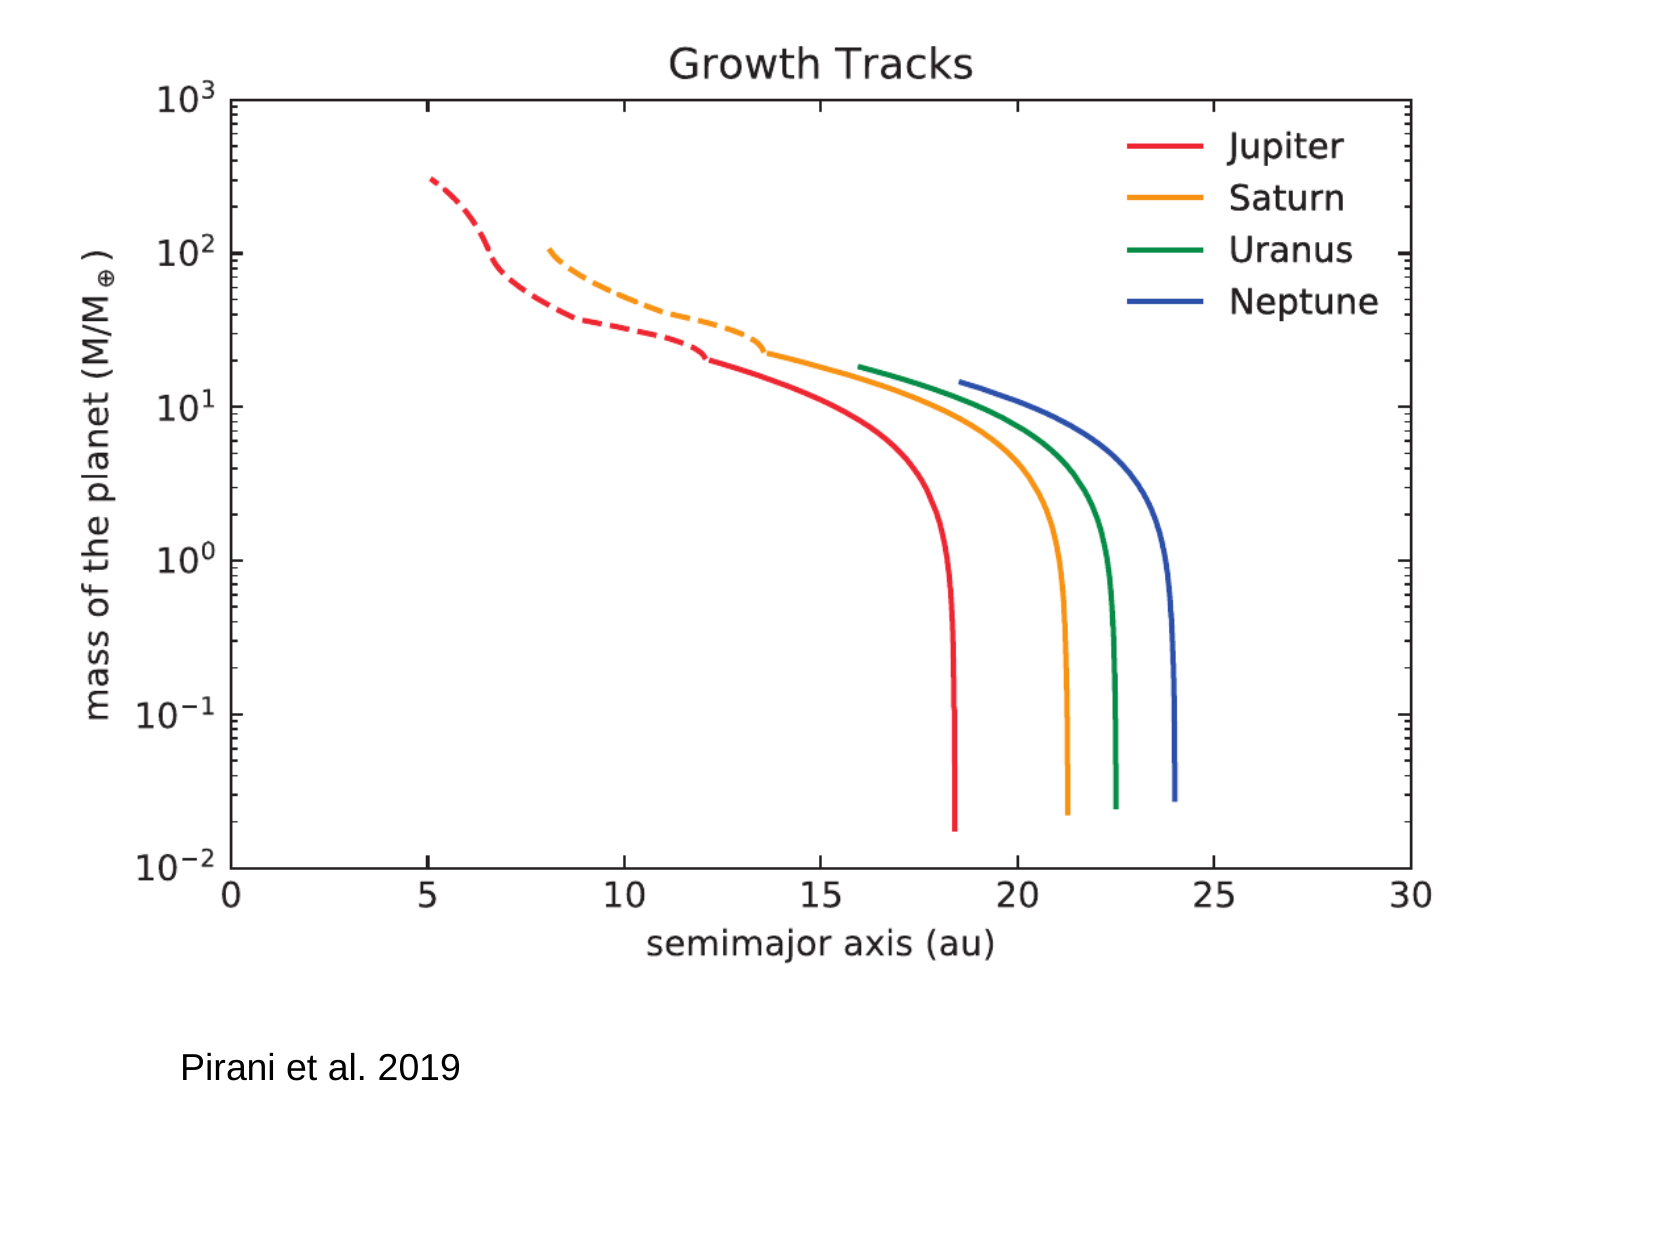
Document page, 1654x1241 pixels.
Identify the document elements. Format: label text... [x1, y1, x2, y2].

picture [0, 0, 1560, 1016]
text_box Pirani et al. 2019 [165, 1039, 1158, 1097]
